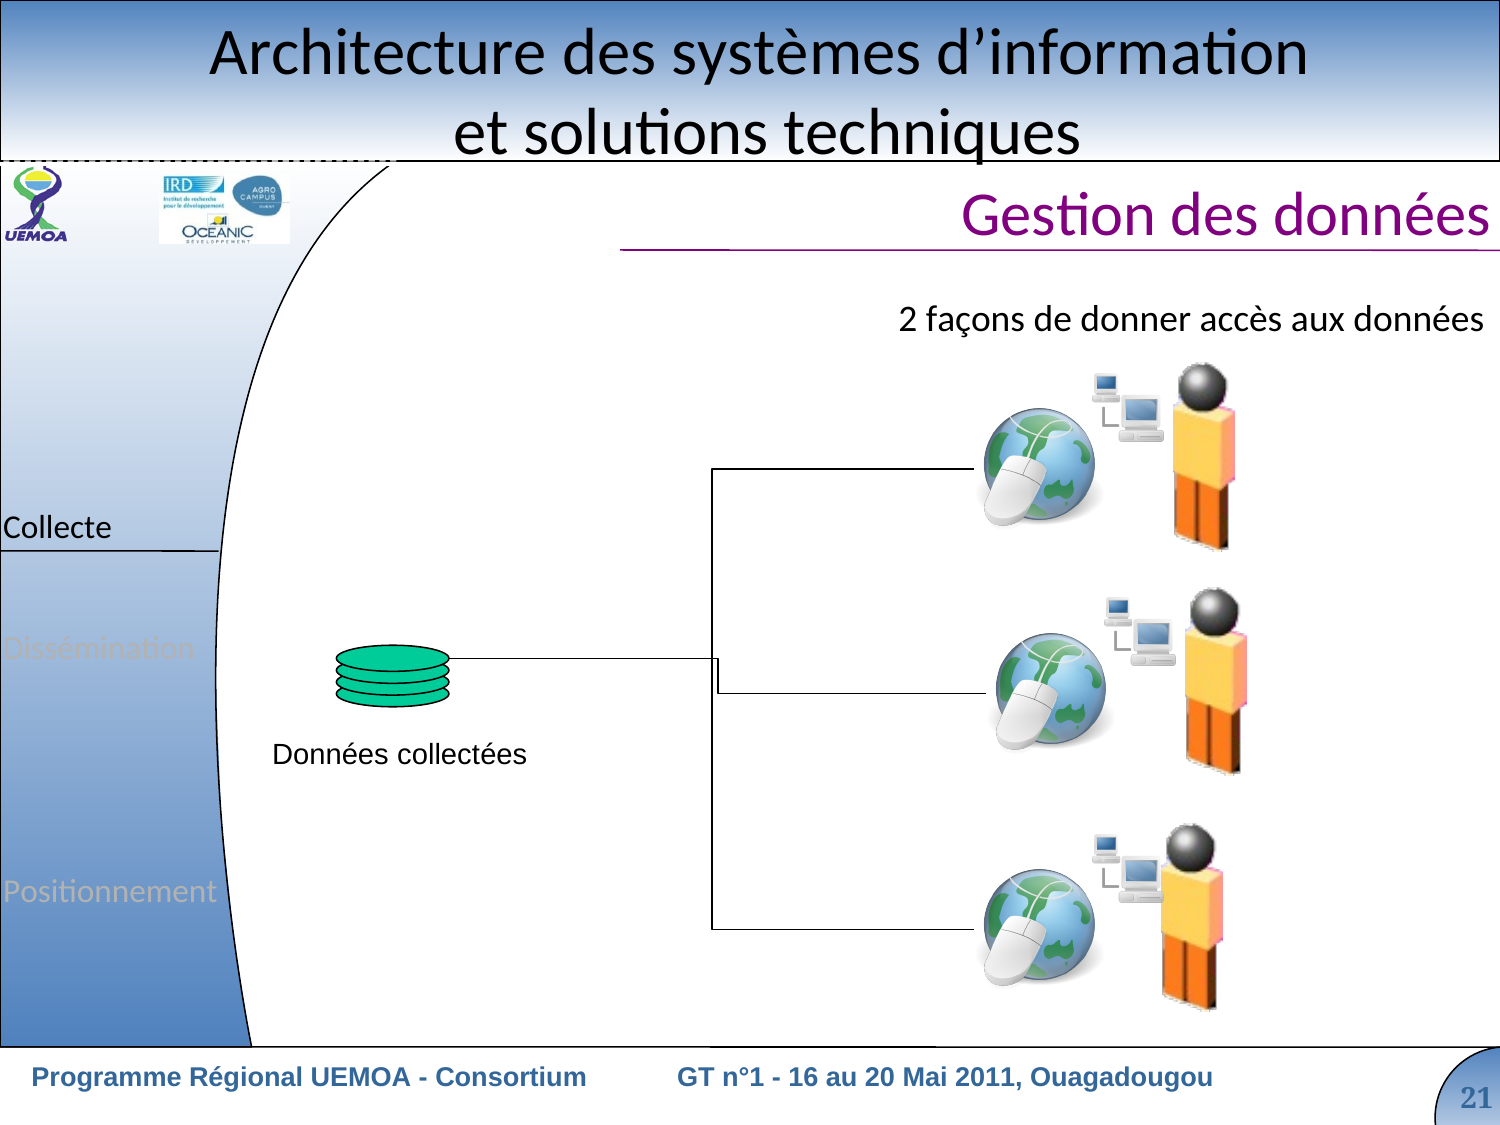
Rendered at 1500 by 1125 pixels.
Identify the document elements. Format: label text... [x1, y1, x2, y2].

picture [0, 166, 73, 244]
picture [159, 173, 265, 244]
picture [974, 822, 1223, 1012]
picture [974, 373, 1164, 530]
picture [1185, 586, 1247, 776]
picture [1173, 361, 1235, 552]
text_box 2 façons de donner accès aux données [295, 286, 1500, 393]
text_box Architecture des systèmes d’information et solutions techniques [53, 0, 1483, 161]
text_box Données collectées [314, 727, 543, 779]
picture [986, 597, 1176, 754]
text_box Gestion des données [265, 165, 1500, 256]
text_box Collecte Dissémination Positionnement [0, 497, 314, 1039]
